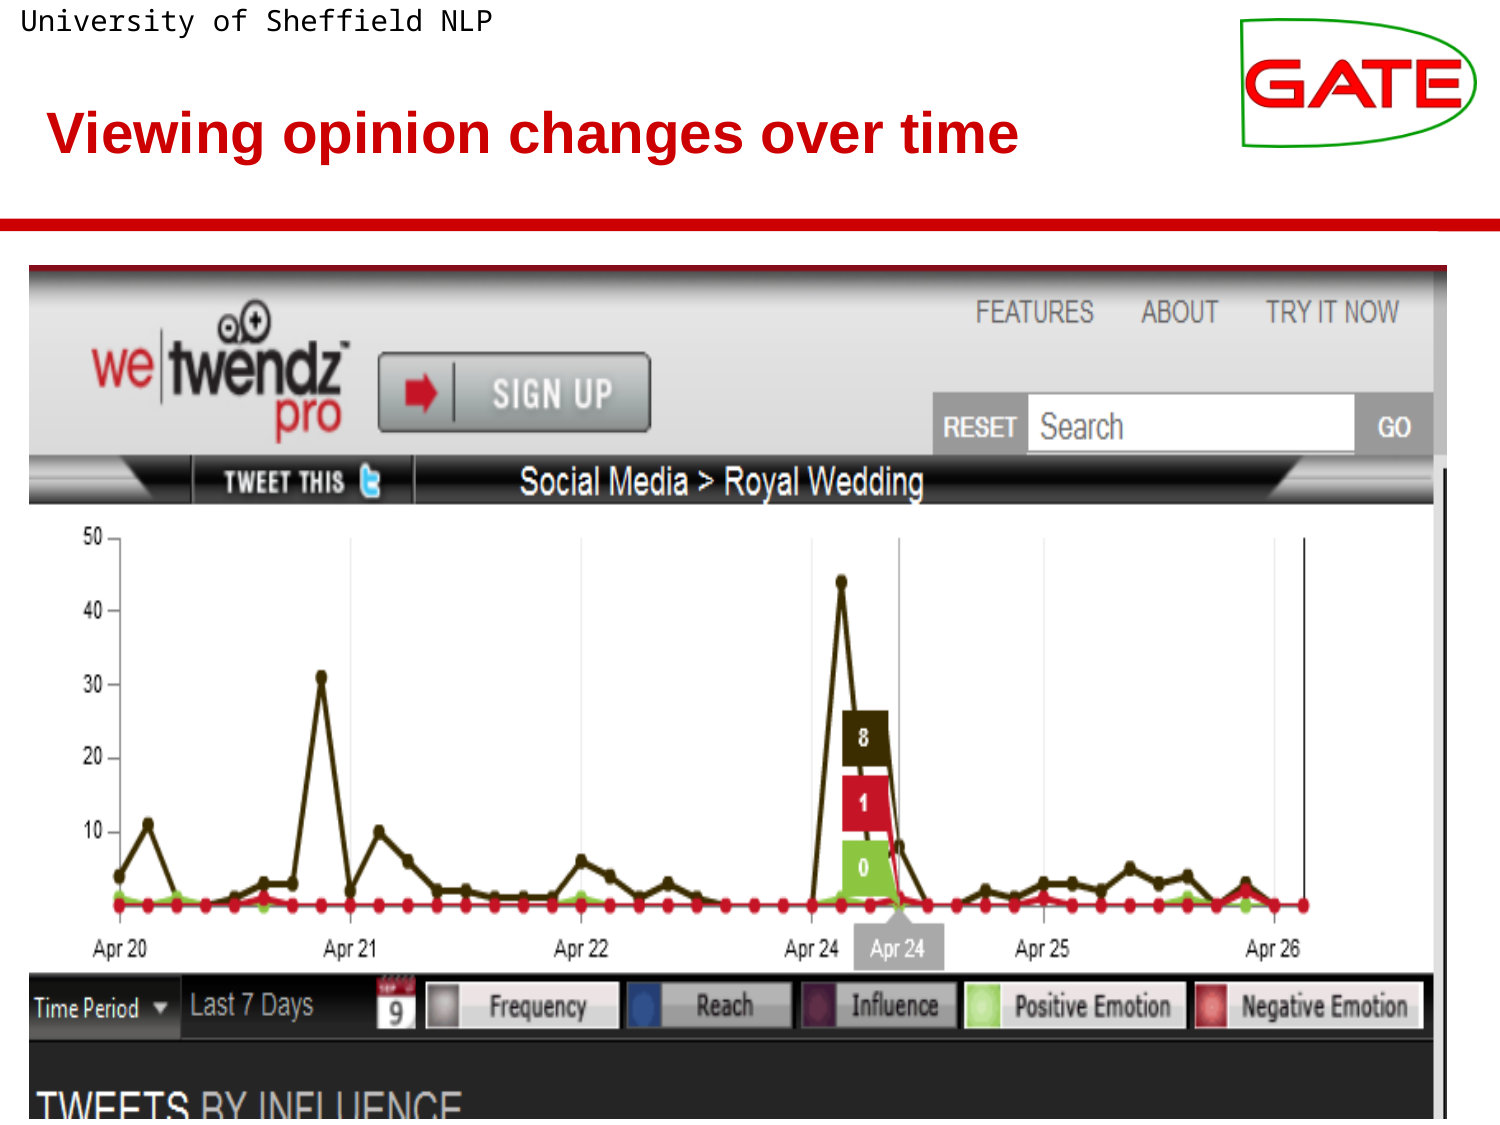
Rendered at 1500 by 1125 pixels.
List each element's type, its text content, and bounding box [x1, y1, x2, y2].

picture [29, 265, 1447, 1119]
title Viewing opinion changes over time [31, 29, 1270, 238]
picture [1240, 18, 1477, 148]
